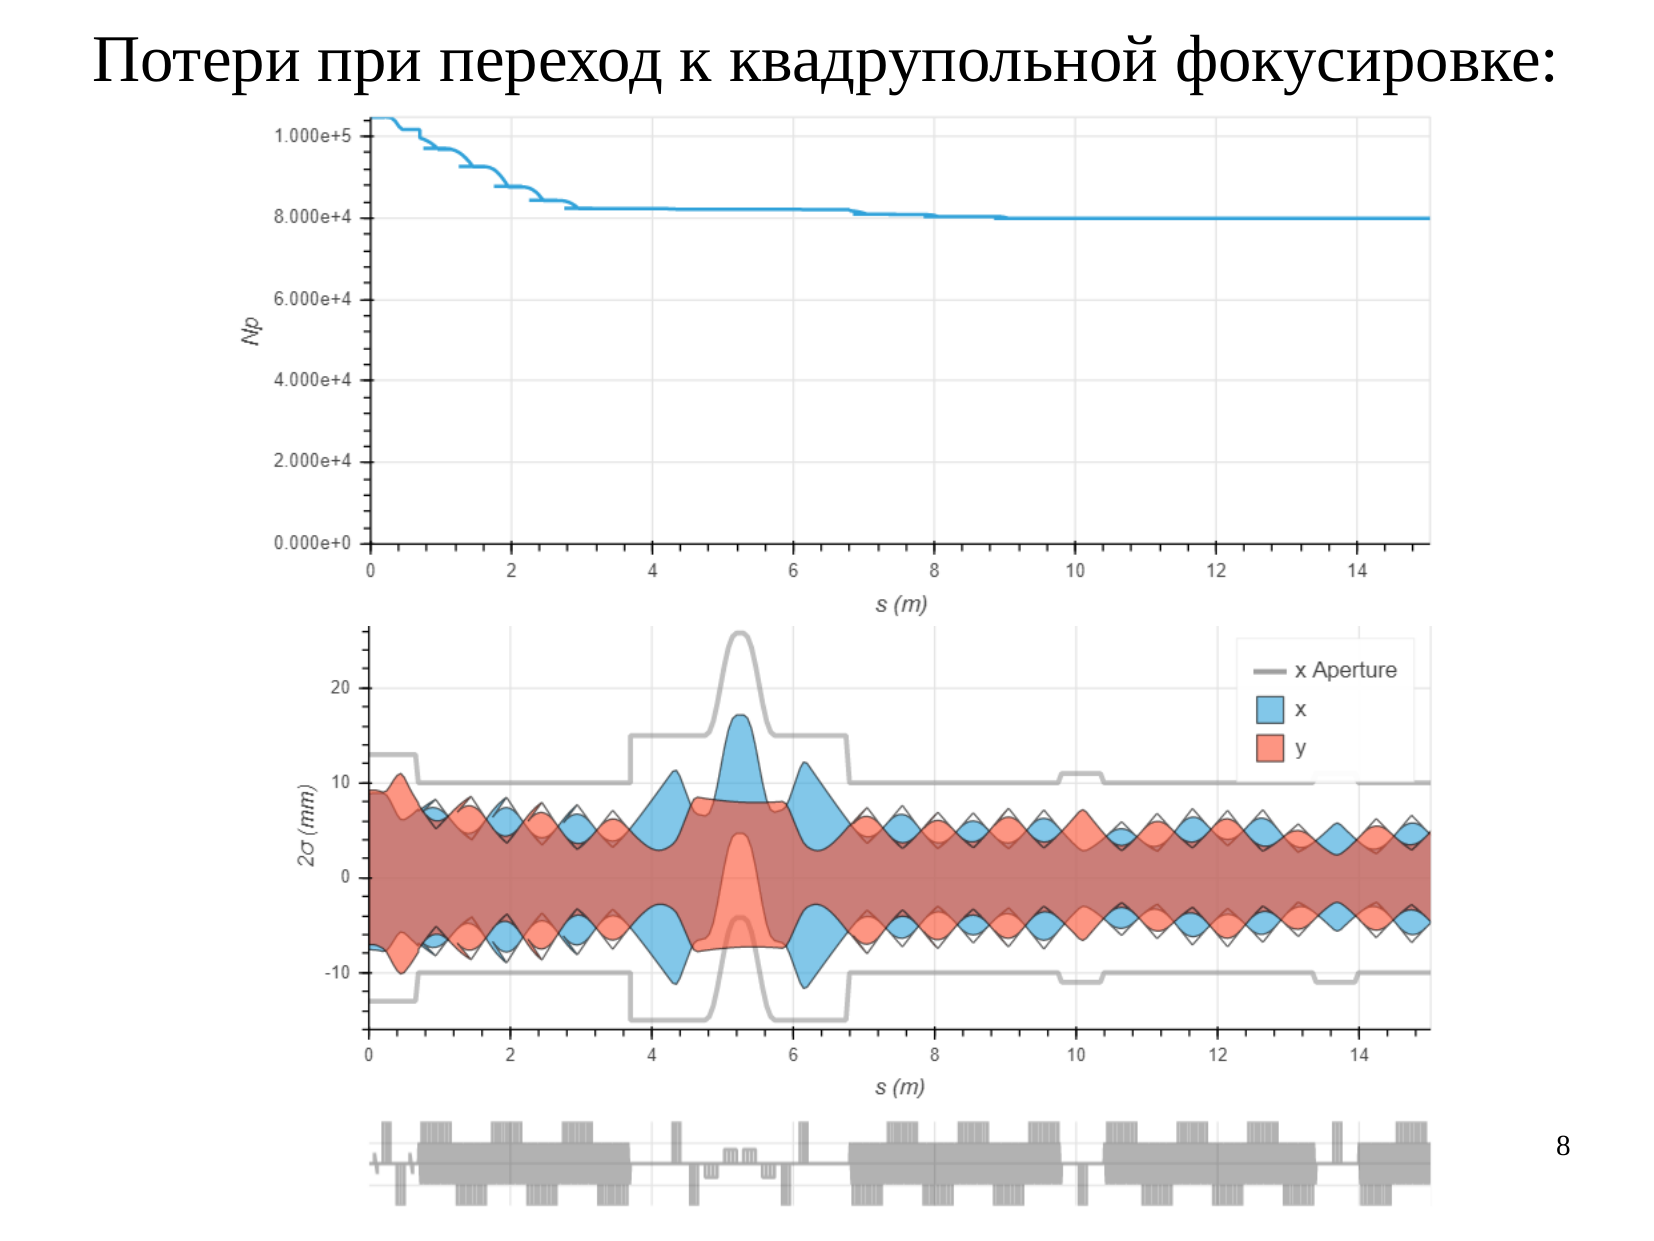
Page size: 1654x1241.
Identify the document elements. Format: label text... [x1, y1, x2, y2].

picture [236, 106, 1444, 1217]
title Потери при переход к квадрупольной фокусировке: [82, 11, 1571, 107]
